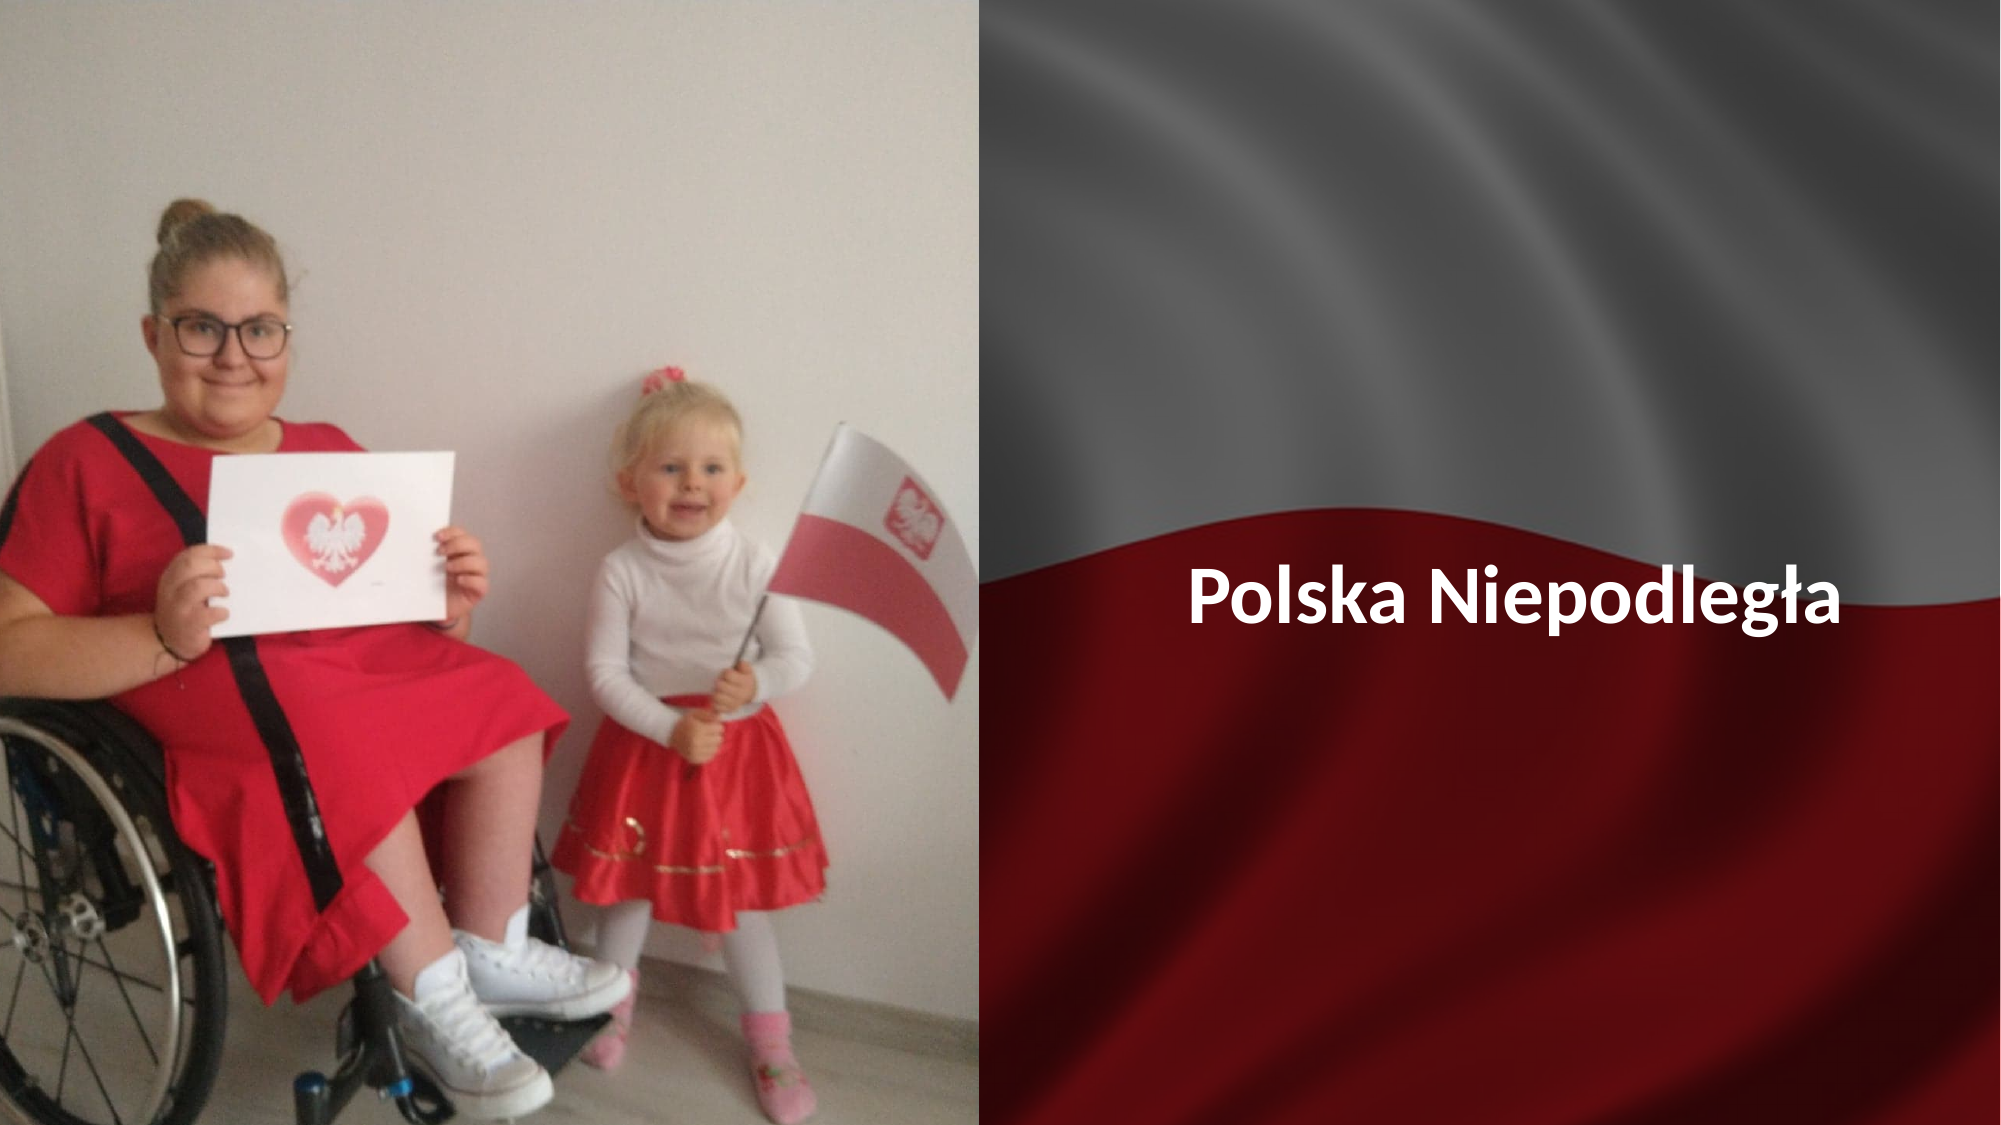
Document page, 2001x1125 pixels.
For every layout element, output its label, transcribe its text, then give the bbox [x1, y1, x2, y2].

picture [0, 0, 2000, 1125]
title [1075, 180, 1892, 733]
text_box Polska Niepodległa [1172, 532, 1988, 649]
